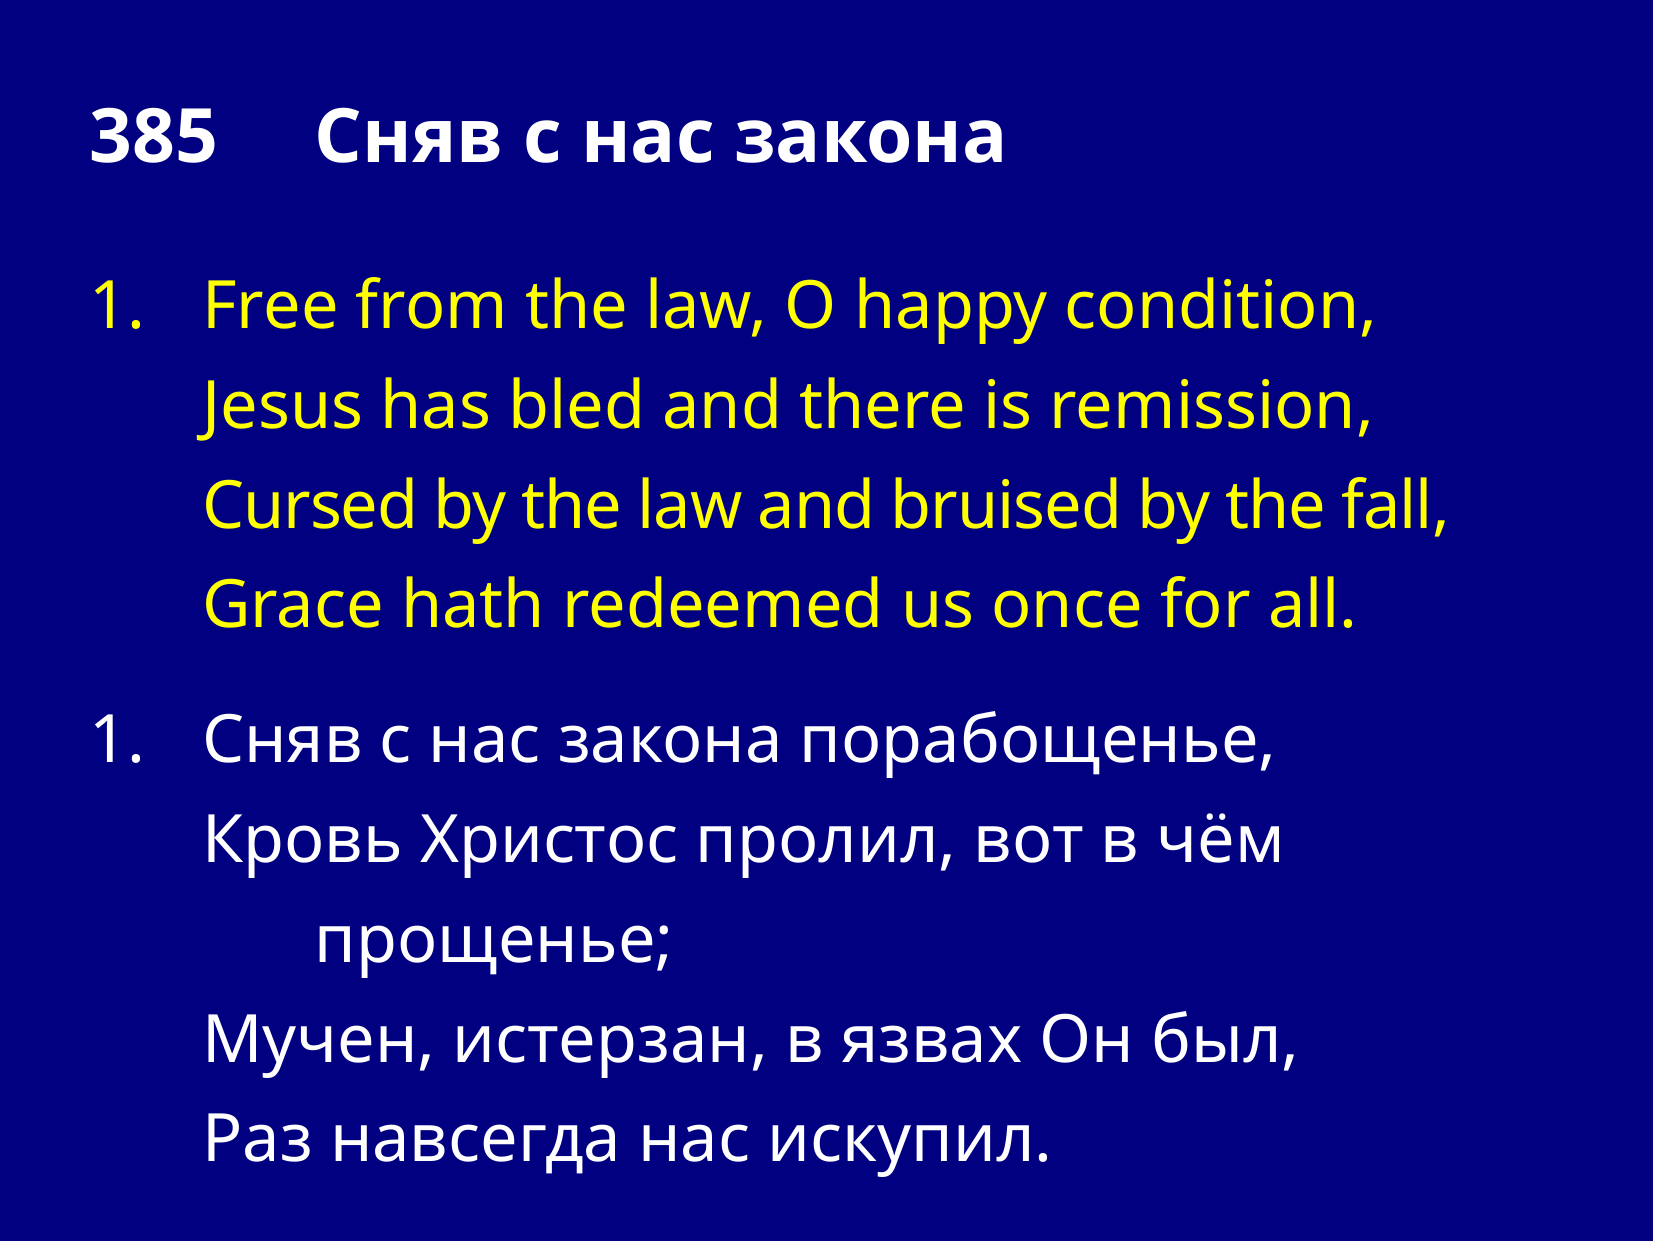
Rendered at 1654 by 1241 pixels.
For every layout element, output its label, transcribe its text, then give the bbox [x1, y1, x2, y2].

text_box 385 Сняв с нас закона [75, 75, 1576, 188]
text_box 1. Free from the law, O happy condition, Jesus has bled and there is remission, Cursed by the law and bruised by the fall, Grace hath redeemed us once for all. [75, 150, 1653, 638]
text_box 1. Сняв с нас закона порабощенье, Кровь Христос пролил, вот в чём прощенье; Мучен, истерзан, в язвах Он был, Раз навсегда нас искупил. [75, 675, 1576, 1163]
